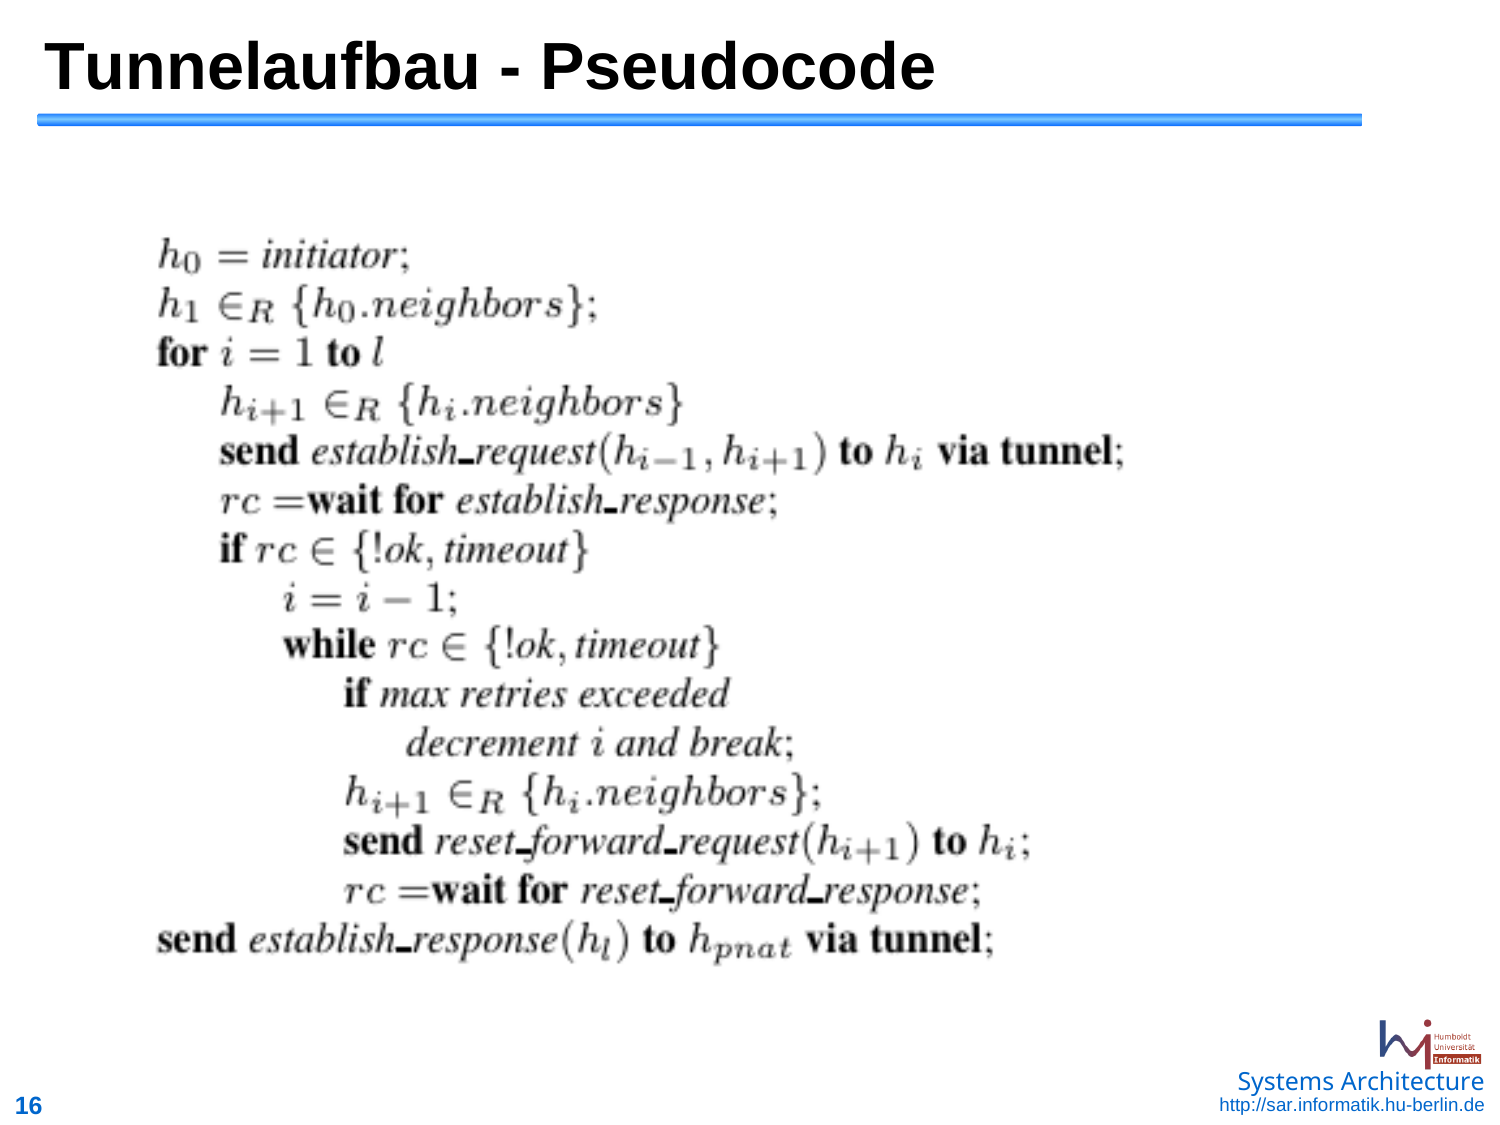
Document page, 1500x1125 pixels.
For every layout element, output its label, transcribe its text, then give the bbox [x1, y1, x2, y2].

picture [1376, 1016, 1483, 1071]
title Tunnelaufbau - Pseudocode [29, 20, 1500, 114]
picture [118, 206, 1152, 975]
